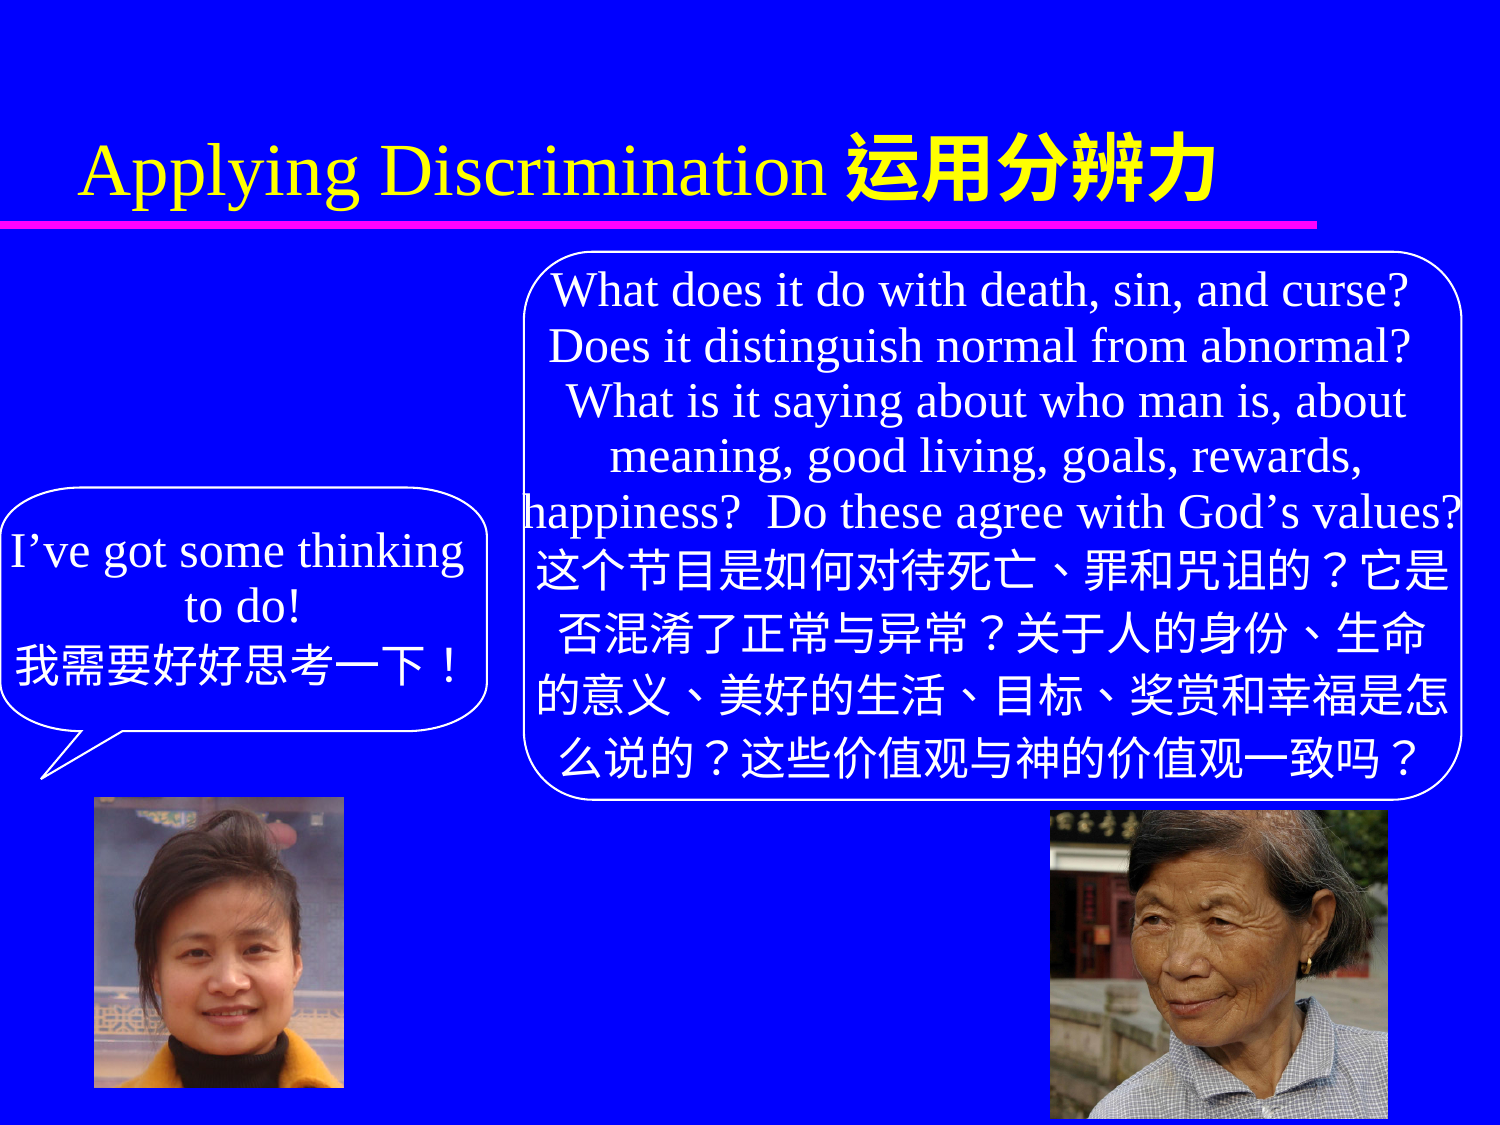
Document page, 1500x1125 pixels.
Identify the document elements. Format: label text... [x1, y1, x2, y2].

text_box What does it do with death, sin, and curse? Does it distinguish normal from abnormal? What is it saying about who man is, about meaning, good living, goals, rewards, happiness? Do these agree with God’s values? 这个节目是如何对待死亡、罪和咒诅的？它是 否混淆了正常与异常？关于人的身份、生命 的意义、美好的生活、目标、奖赏和幸福是怎 么说的？这些价值观与神的价值观一致吗？ [523, 251, 1462, 800]
text_box I’ve got some thinking to do! 我需要好好思考一下！ [0, 487, 487, 780]
title Applying Discrimination运用分辨力 [62, 43, 1363, 225]
picture [1050, 810, 1388, 1119]
picture [94, 797, 344, 1088]
